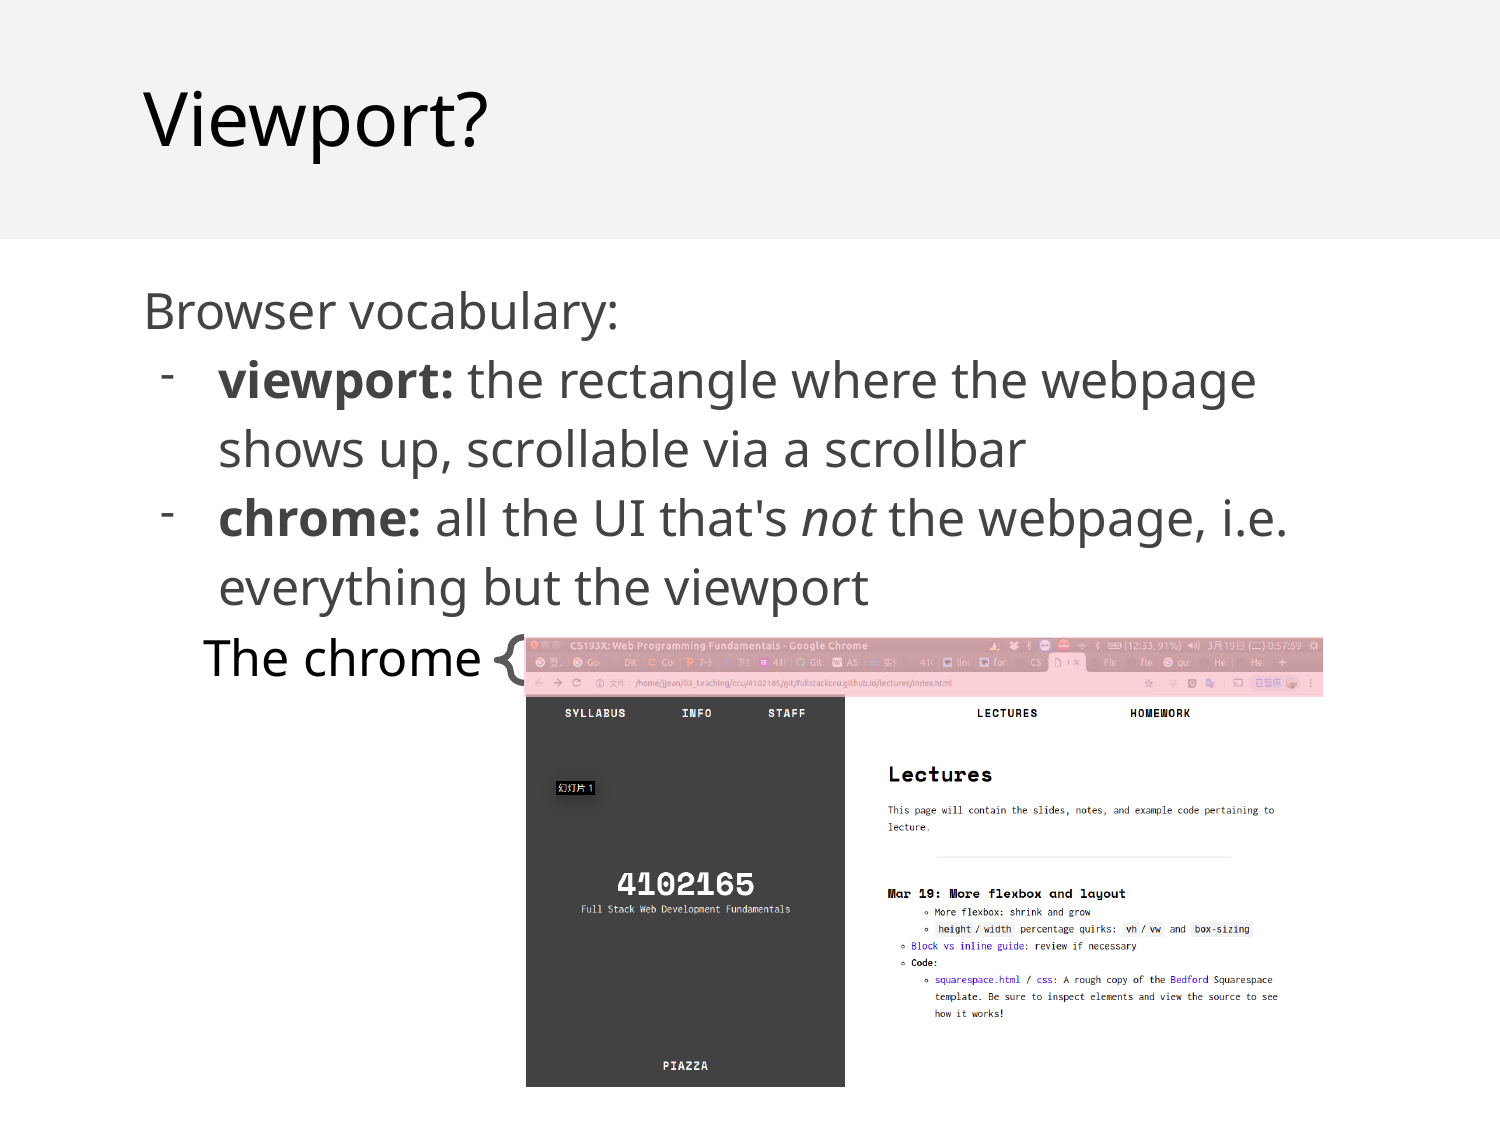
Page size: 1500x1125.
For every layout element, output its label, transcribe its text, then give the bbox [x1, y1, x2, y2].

text_box [524, 637, 1323, 697]
picture [526, 697, 1323, 1087]
title Viewport? [128, 56, 1372, 183]
text_box The chrome [188, 611, 505, 753]
list Browser vocabulary: viewport: the rectangle where the webpage shows up, scrollable via a scrollbar chrome: all the UI that's not the webpage, i.e. everything but the viewport [128, 255, 1372, 615]
